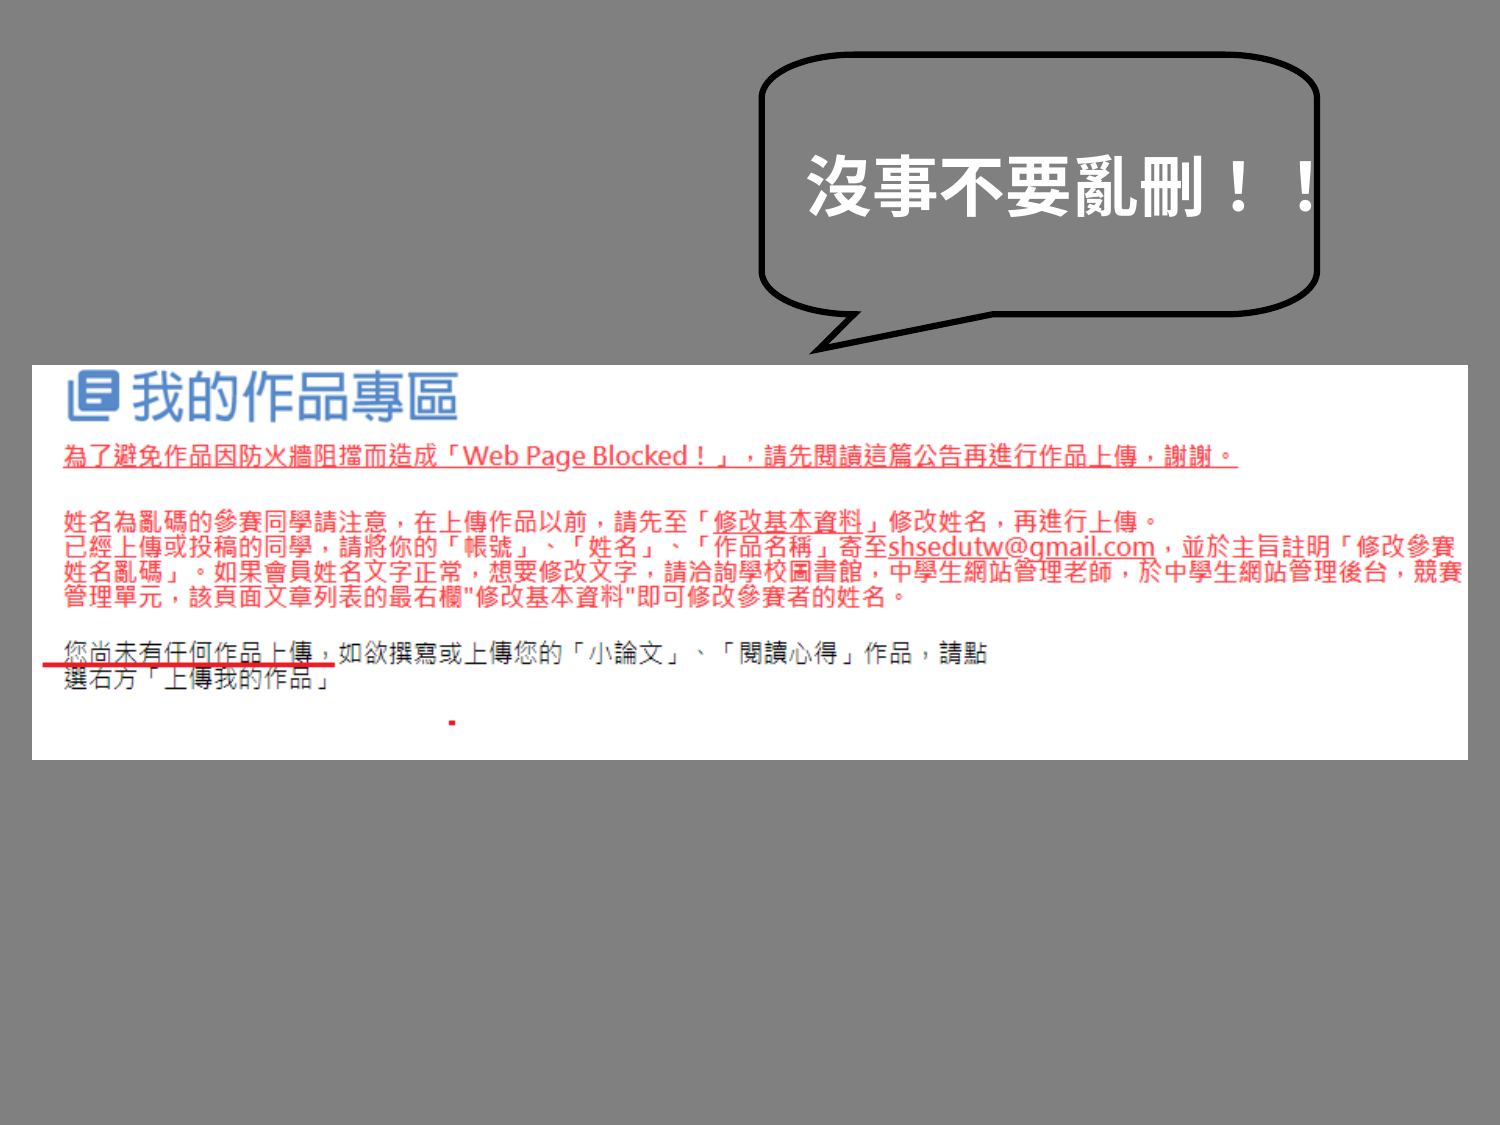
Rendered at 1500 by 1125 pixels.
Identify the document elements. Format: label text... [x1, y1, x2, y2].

text_box 沒事不要亂刪！！ [761, 54, 1317, 350]
picture [32, 365, 1468, 760]
